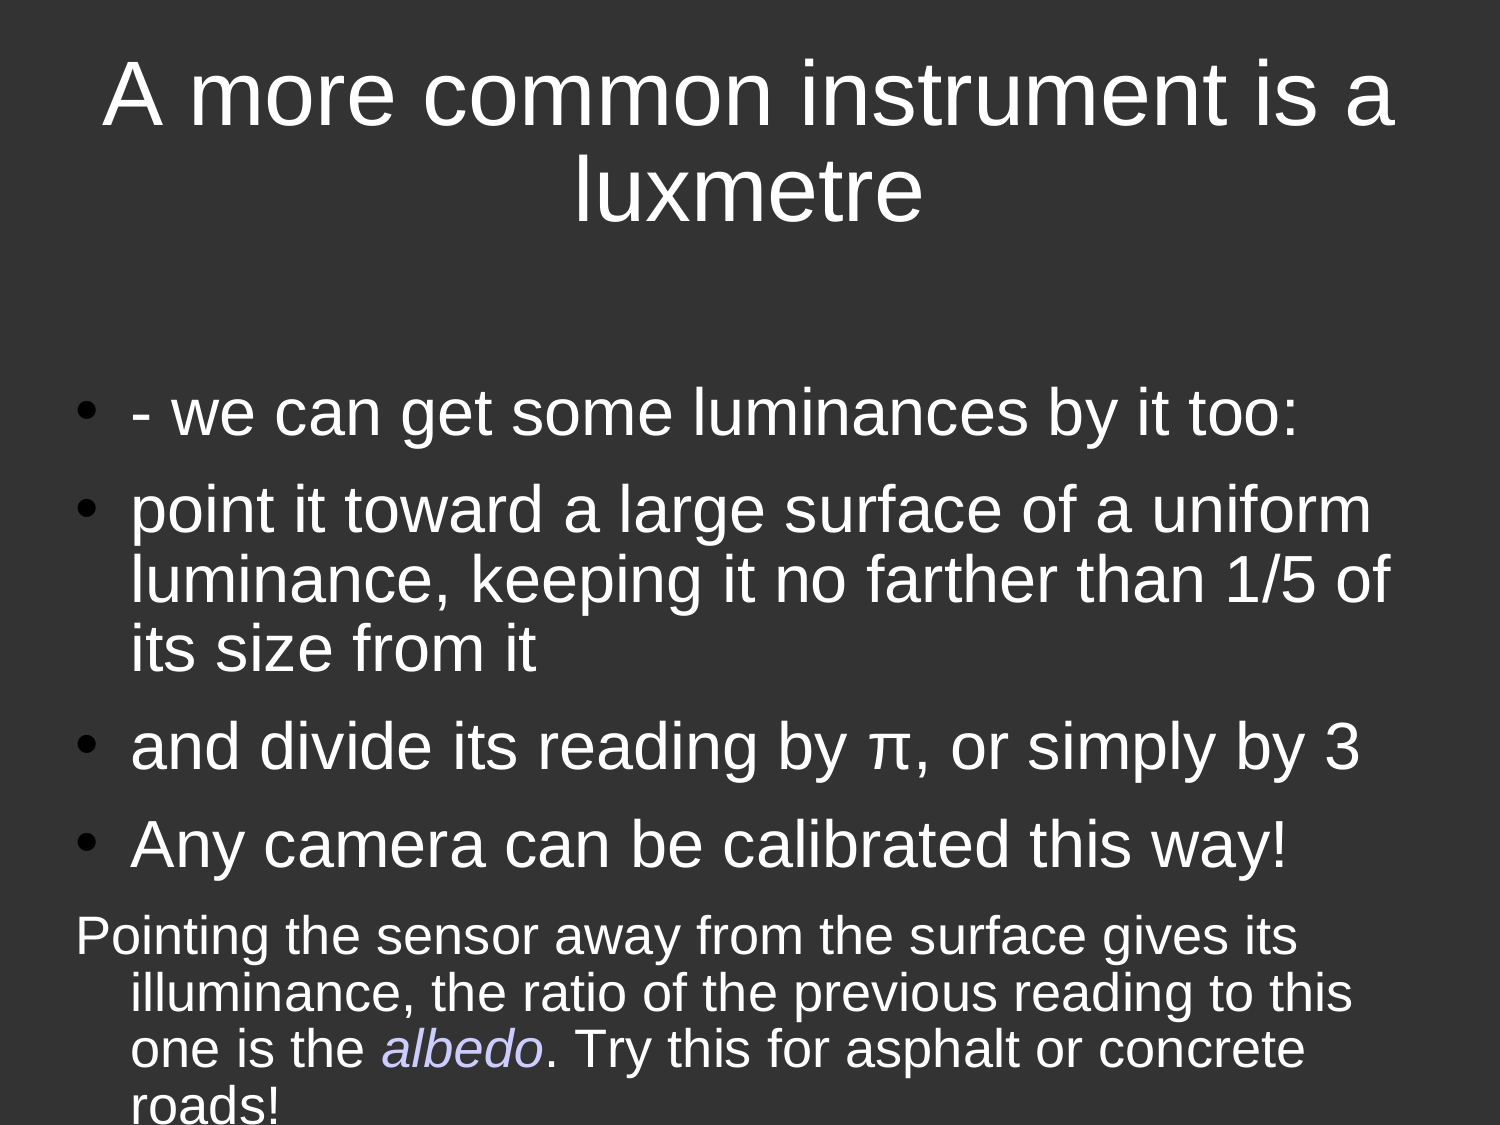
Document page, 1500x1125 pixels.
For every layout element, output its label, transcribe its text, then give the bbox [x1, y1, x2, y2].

list - we can get some luminances by it too: point it toward a large surface of a uniform luminance, keeping it no farther than 1/5 of its size from it and divide its reading by π, or simply by 3 Any camera can be calibrated this way! Pointing the sensor away from the surface gives its illuminance, the ratio of the previous reading to this one is the albedo. Try this for asphalt or concrete roads! [75, 262, 1425, 1125]
title A more common instrument is a luxmetre [75, 21, 1425, 257]
